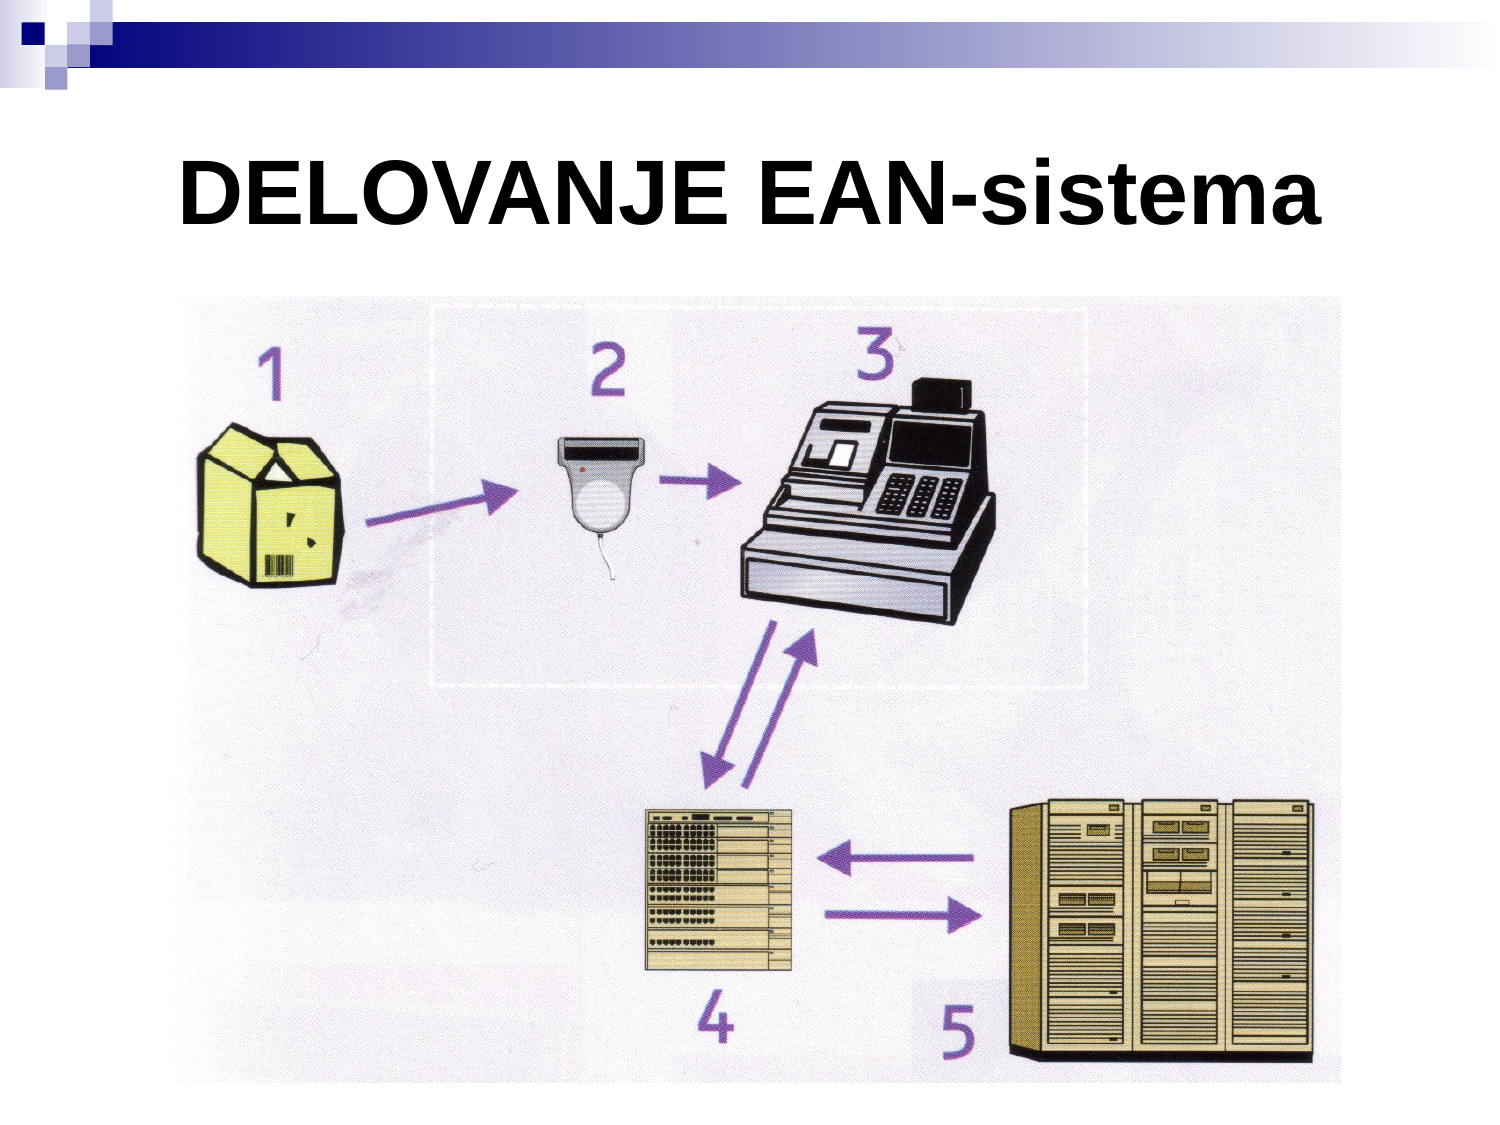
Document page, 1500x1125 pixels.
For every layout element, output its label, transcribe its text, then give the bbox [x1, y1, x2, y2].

title DELOVANJE EAN-sistema [75, 75, 1425, 300]
picture [147, 296, 1341, 1083]
